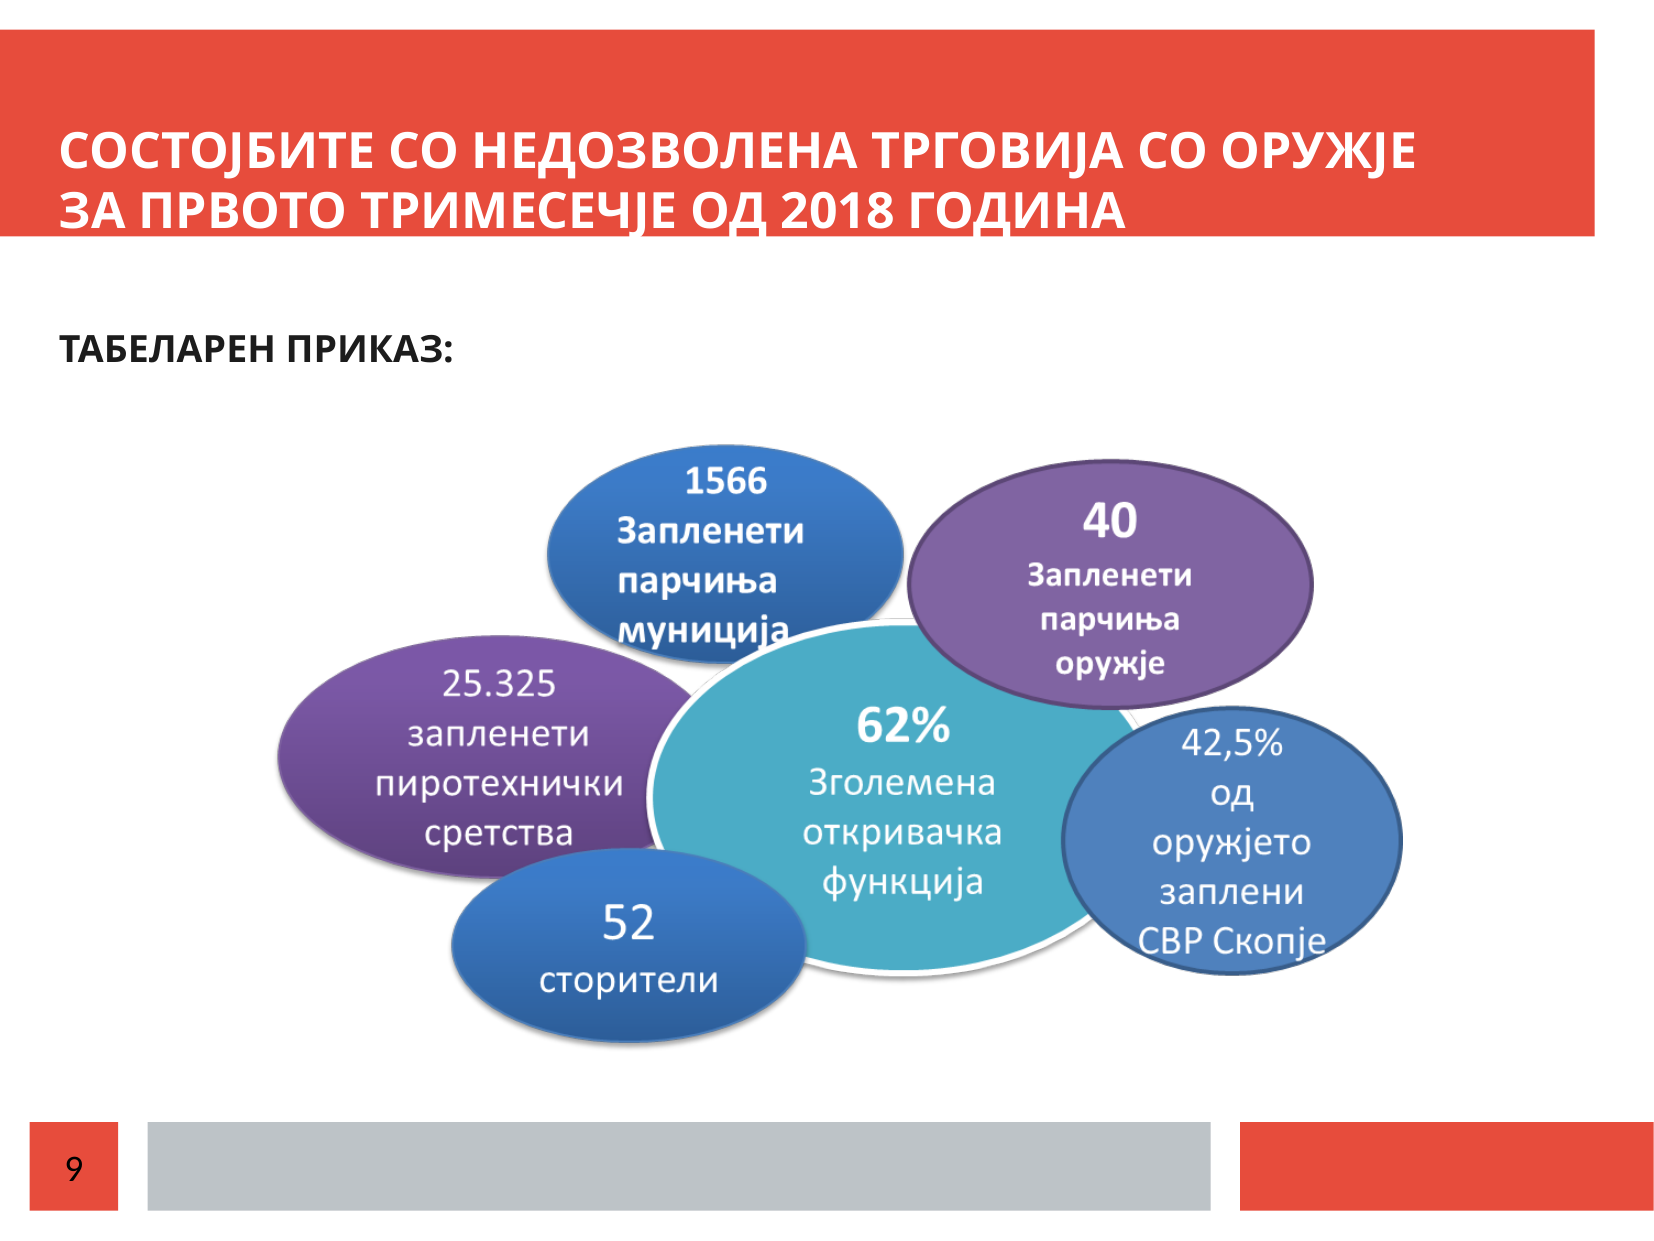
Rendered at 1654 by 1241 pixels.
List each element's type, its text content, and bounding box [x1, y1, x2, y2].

text_box [29, 1122, 119, 1211]
list ТАБЕЛАРЕН ПРИКАЗ: [59, 324, 1565, 1093]
title СОСТОЈБИТЕ СО НЕДОЗВОЛЕНА ТРГОВИЈА СО ОРУЖЈЕ ЗА ПРВОТО ТРИМЕСЕЧЈЕ ОД 2018 ГОДИНА [59, 59, 1595, 207]
picture [270, 438, 1403, 1055]
